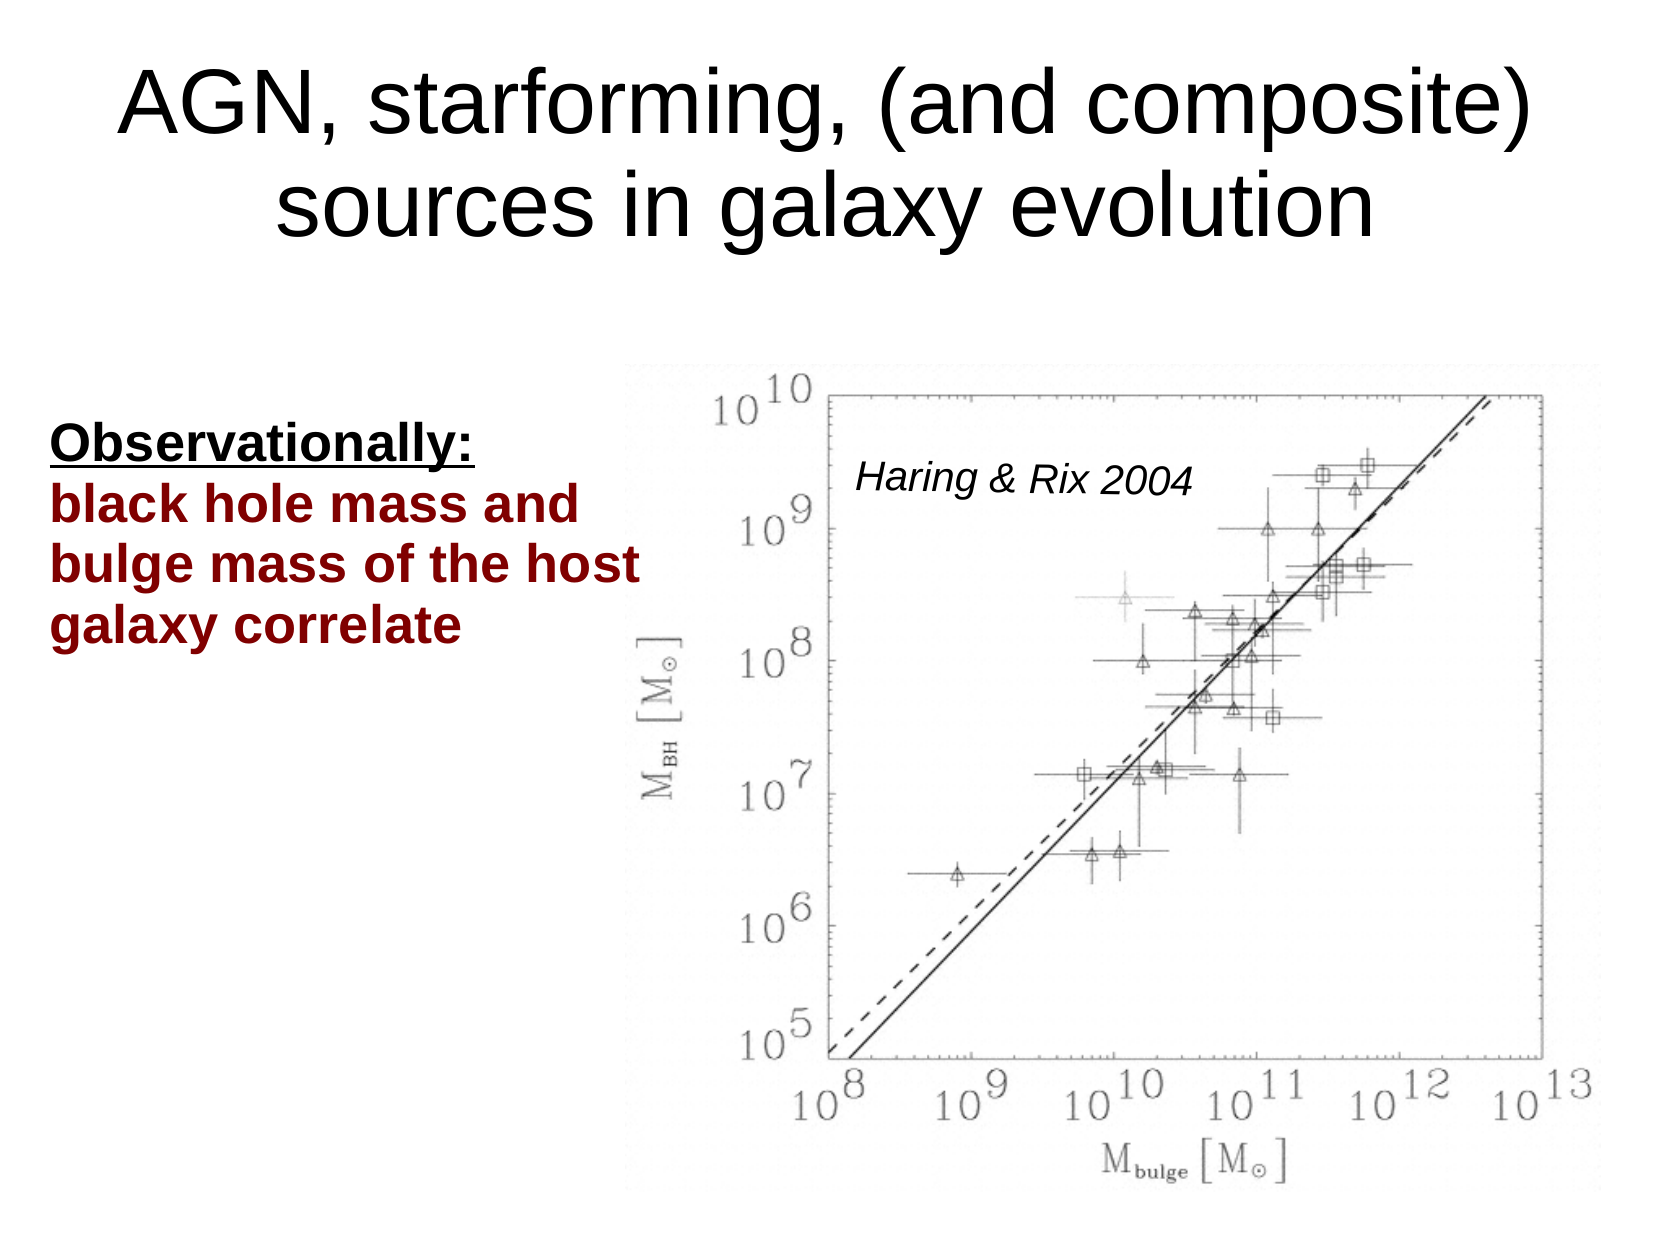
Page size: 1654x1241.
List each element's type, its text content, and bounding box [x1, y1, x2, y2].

title AGN, starforming, (and composite) sources in galaxy evolution [82, 49, 1571, 257]
text_box Haring & Rix 2004 [839, 445, 1209, 513]
picture [625, 364, 1601, 1192]
text_box Observationally: black hole mass and bulge mass of the host galaxy correlate [34, 405, 689, 692]
